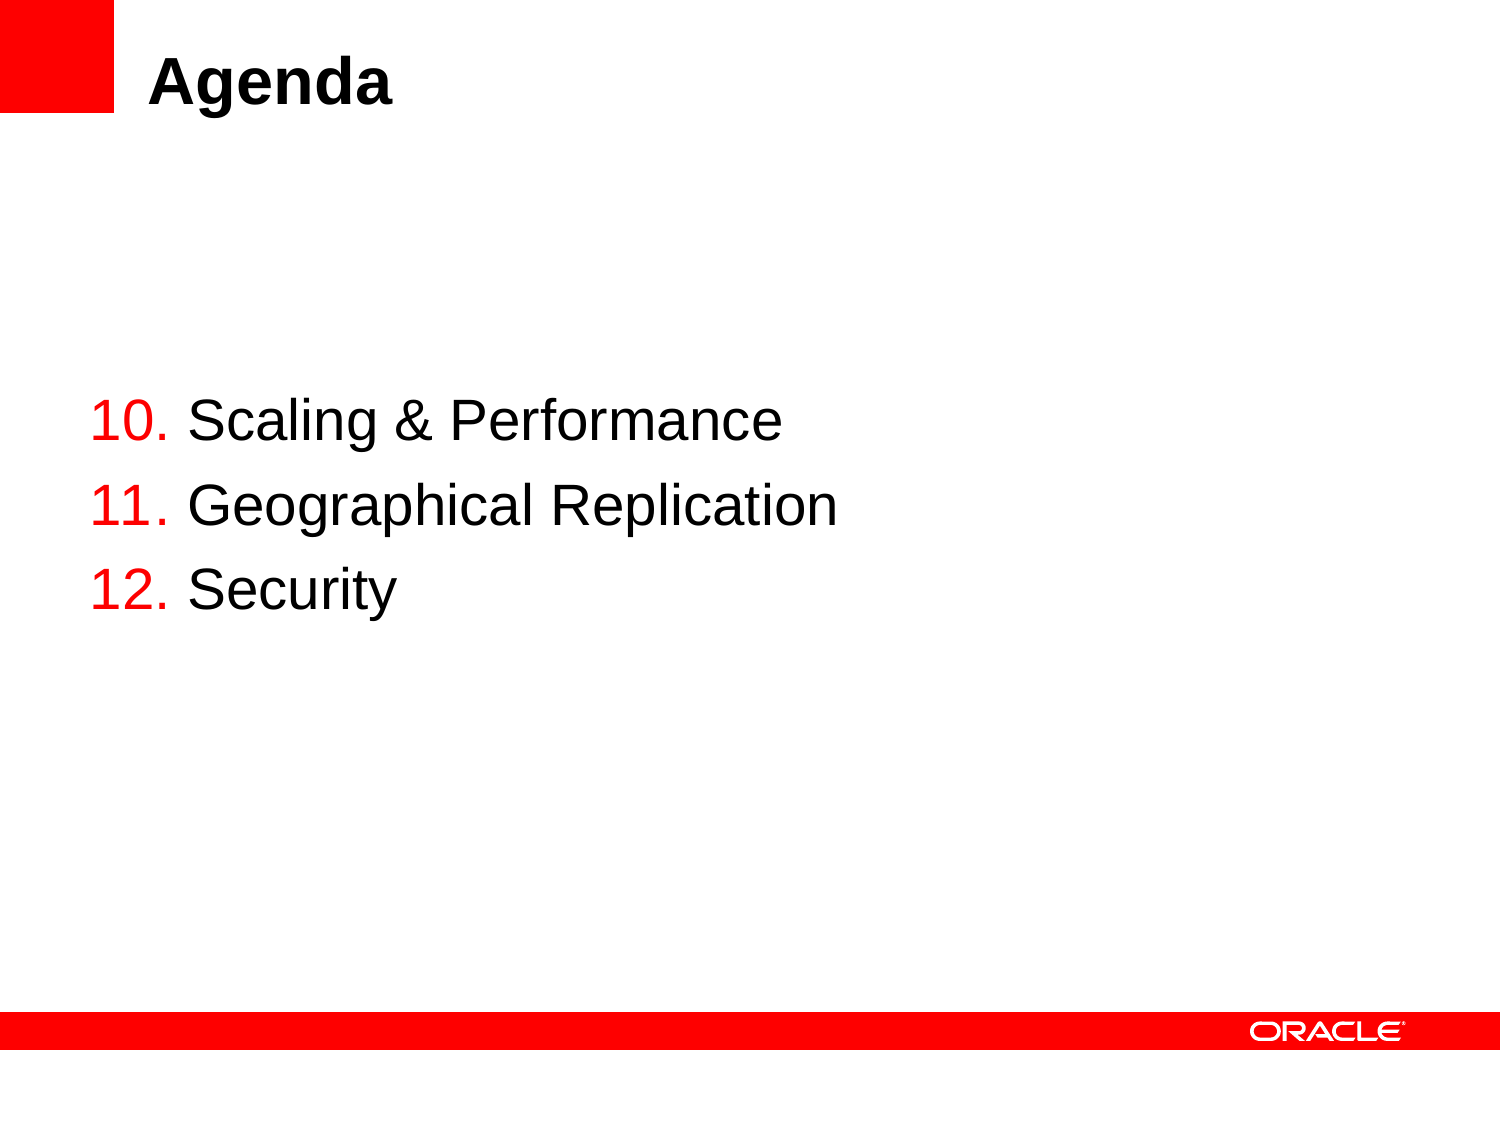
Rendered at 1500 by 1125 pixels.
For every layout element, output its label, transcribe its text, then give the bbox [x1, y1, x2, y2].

picture [0, 0, 114, 113]
title Agenda [147, 8, 1392, 119]
picture [0, 1012, 1500, 1050]
text_box Scaling & Performance Geographical Replication Security [75, 375, 1375, 629]
